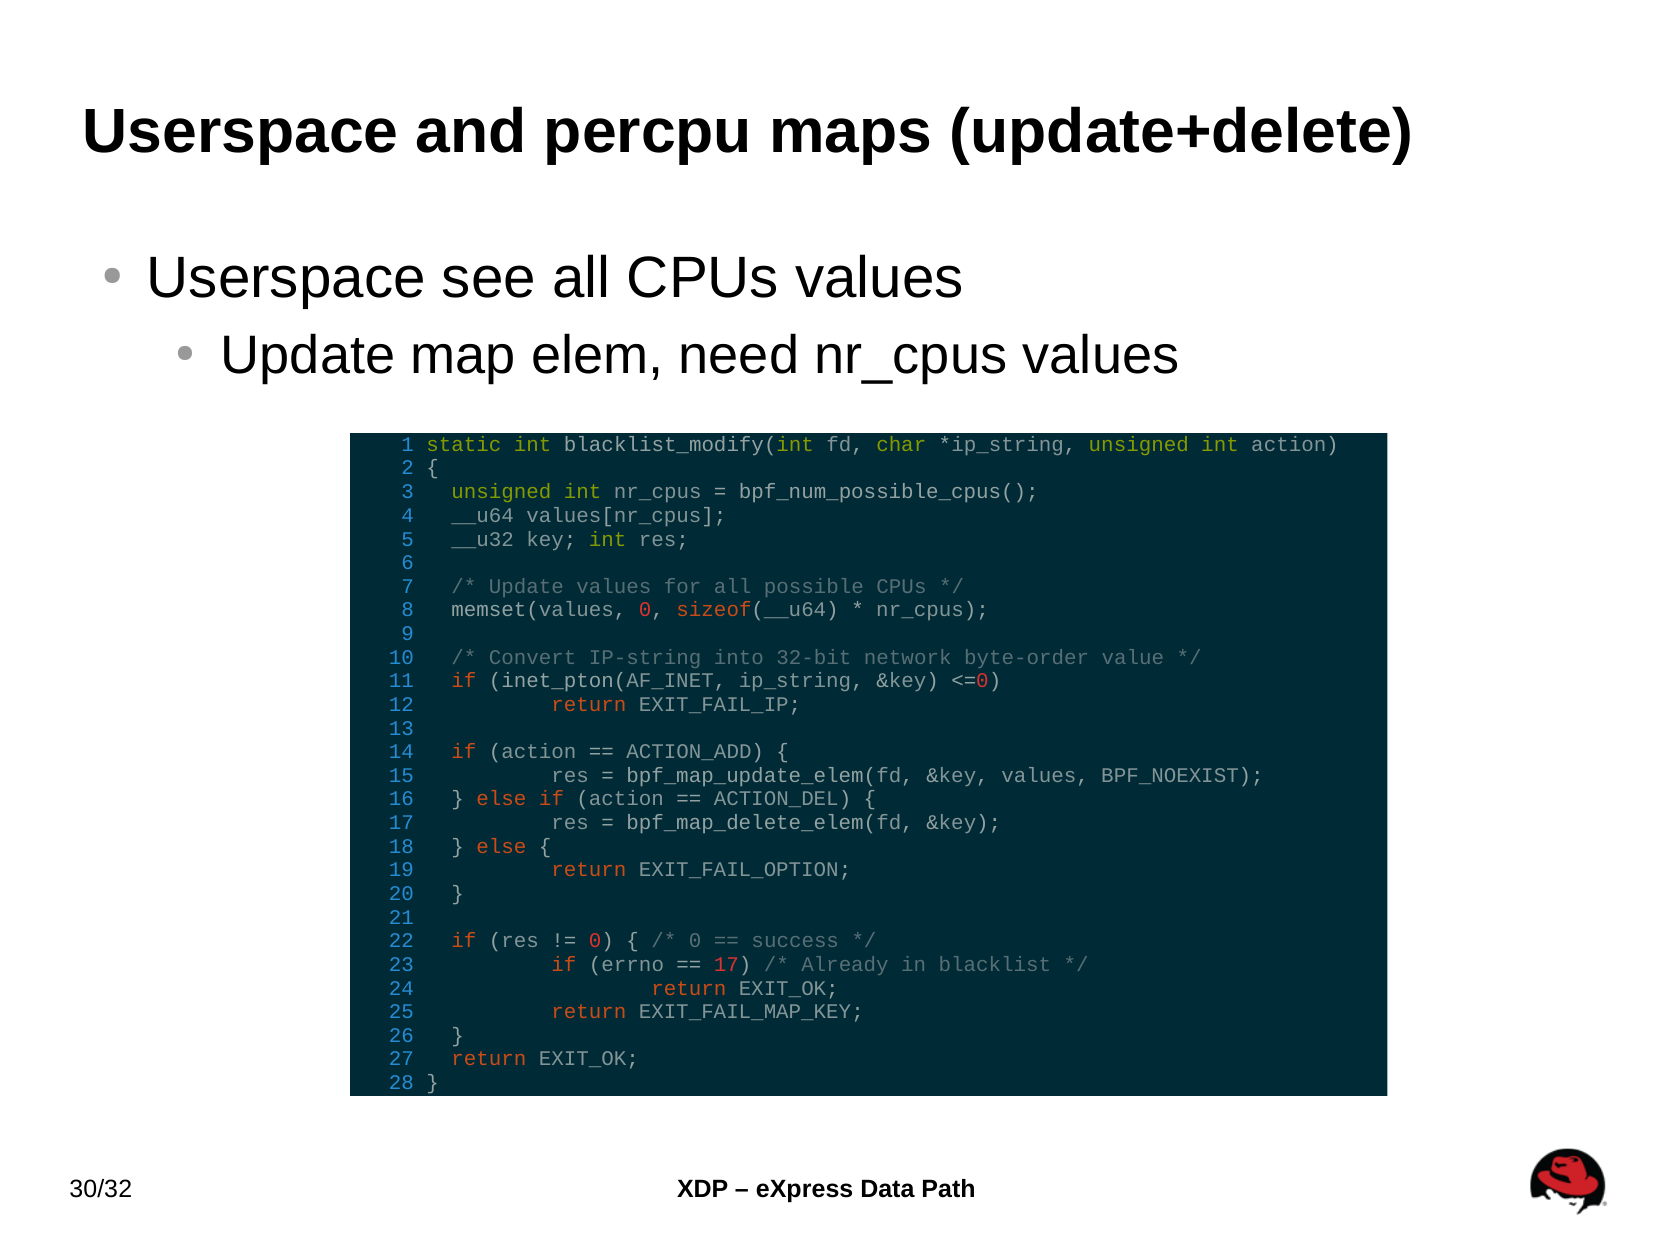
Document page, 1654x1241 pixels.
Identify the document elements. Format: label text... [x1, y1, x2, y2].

chart [231, 375, 1388, 1096]
picture [1529, 1146, 1613, 1224]
title Userspace and percpu maps (update+delete) [82, 37, 1571, 226]
list Userspace see all CPUs values Update map elem, need nr_cpus values [86, 244, 1576, 526]
